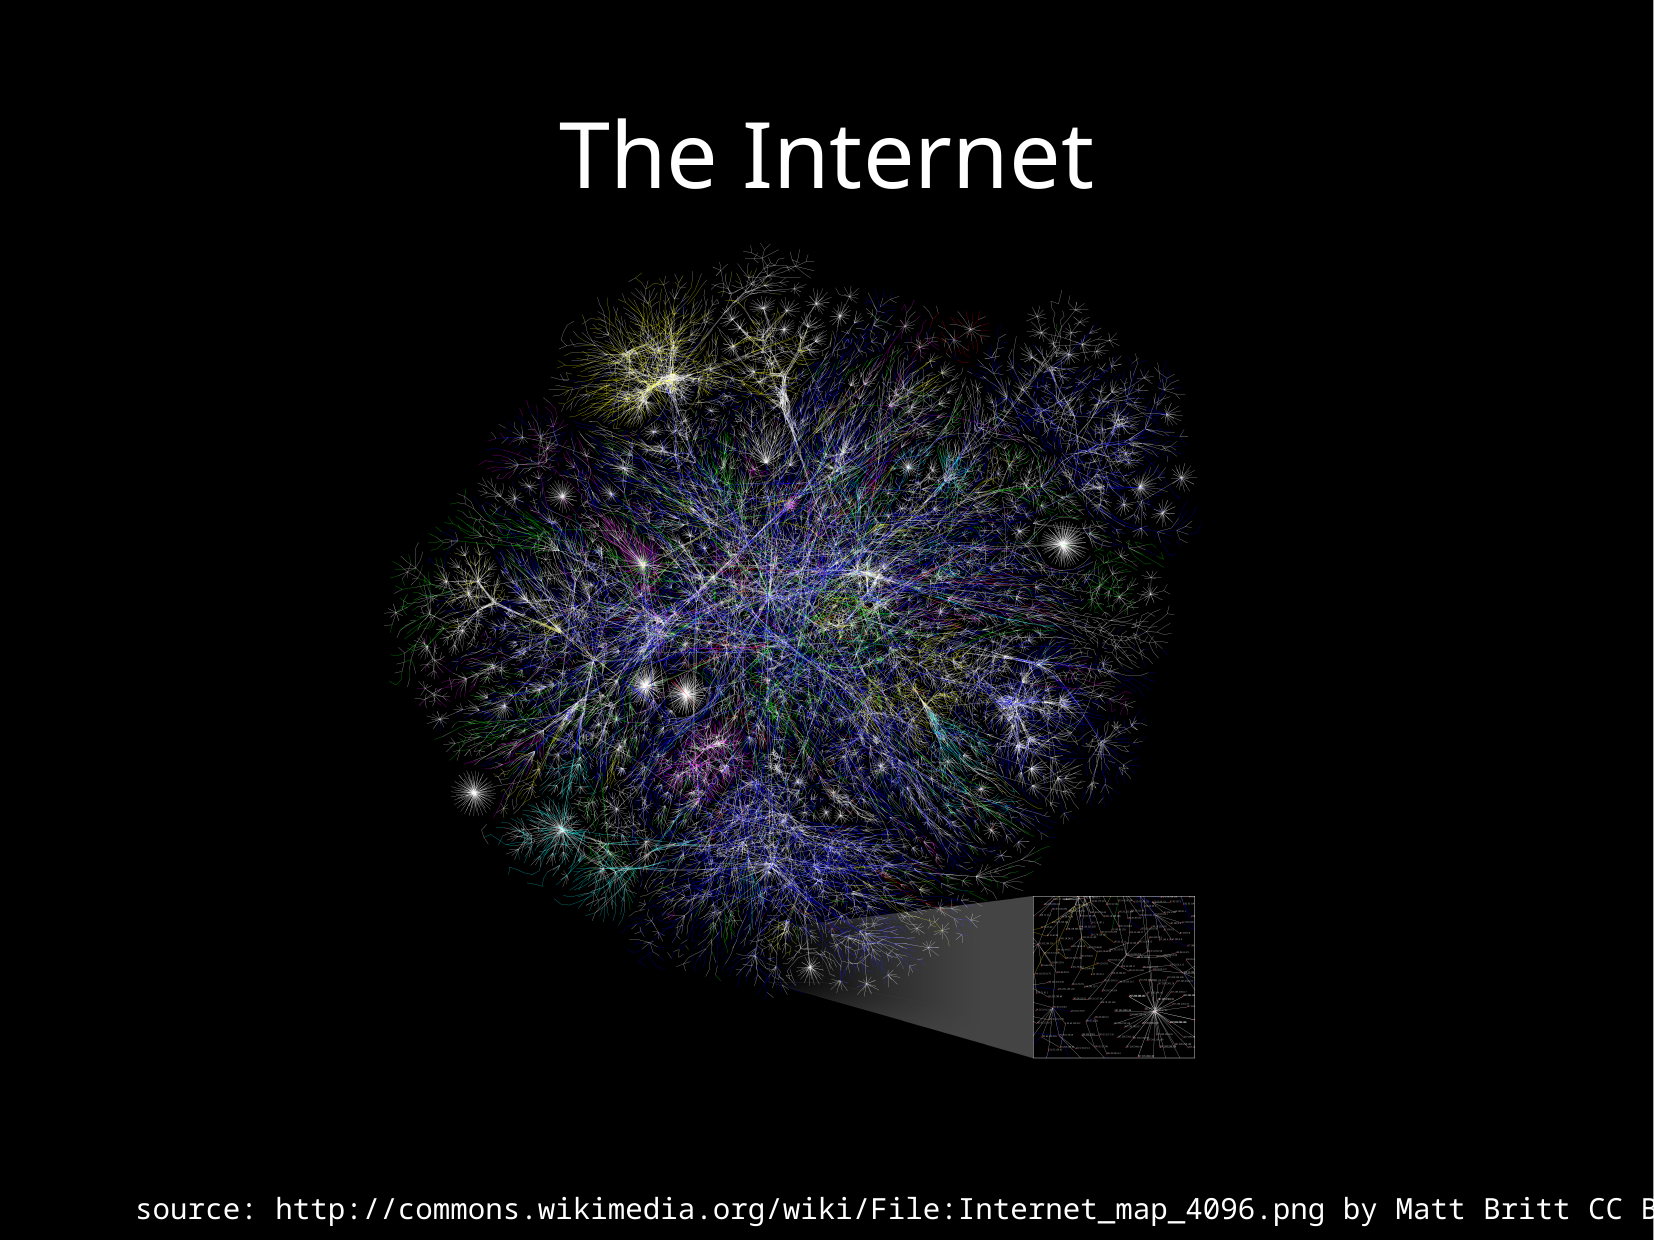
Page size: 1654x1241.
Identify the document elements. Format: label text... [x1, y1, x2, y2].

title The Internet [82, 49, 1571, 257]
picture [384, 243, 1209, 1069]
text_box source: http://commons.wikimedia.org/wiki/File:Internet_map_4096.png by Matt Britt CC By 2.5 [120, 1180, 1508, 1226]
